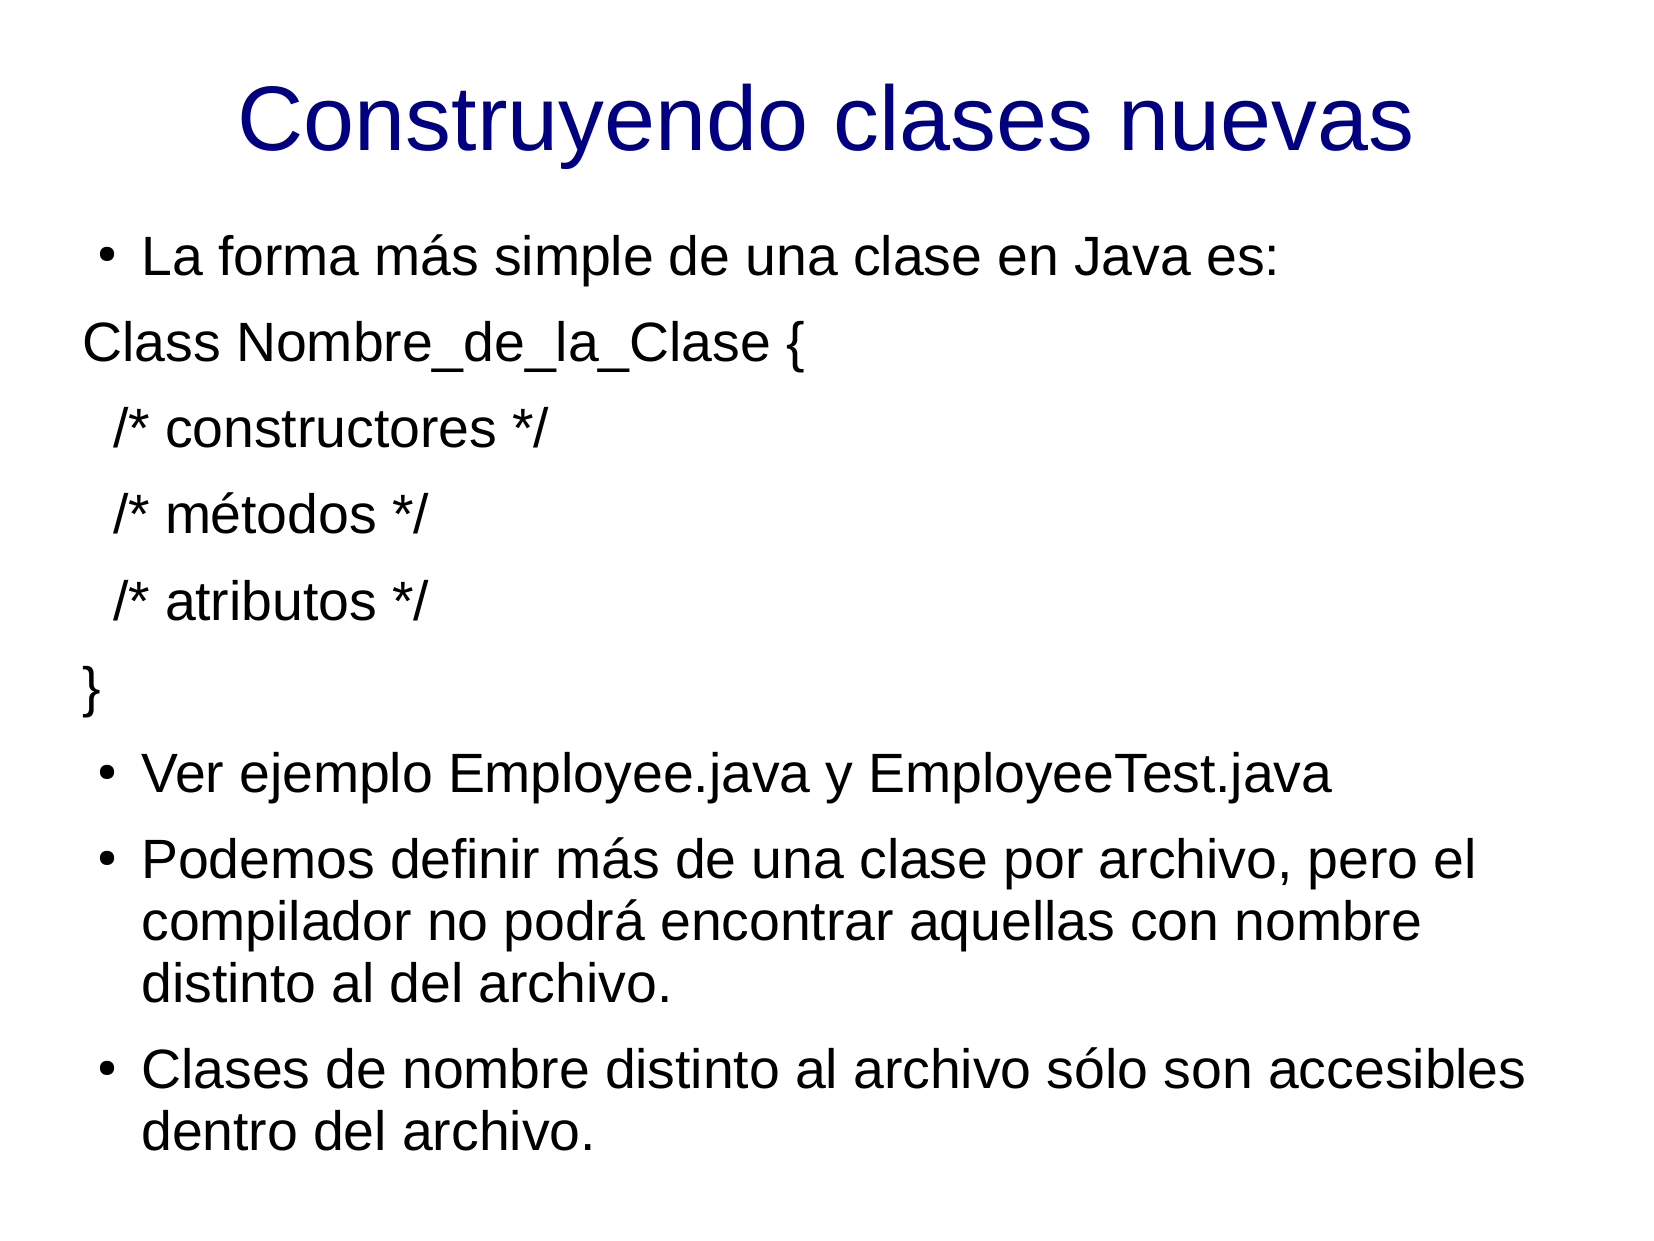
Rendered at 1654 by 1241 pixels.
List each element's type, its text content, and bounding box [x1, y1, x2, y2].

list La forma más simple de una clase en Java es: Class Nombre_de_la_Clase { /* constructores */ /* métodos */ /* atributos */ } Ver ejemplo Employee.java y EmployeeTest.java Podemos definir más de una clase por archivo, pero el compilador no podrá encontrar aquellas con nombre distinto al del archivo. Clases de nombre distinto al archivo sólo son accesibles dentro del archivo. [82, 225, 1613, 1163]
title Construyendo clases nuevas [82, 49, 1571, 188]
